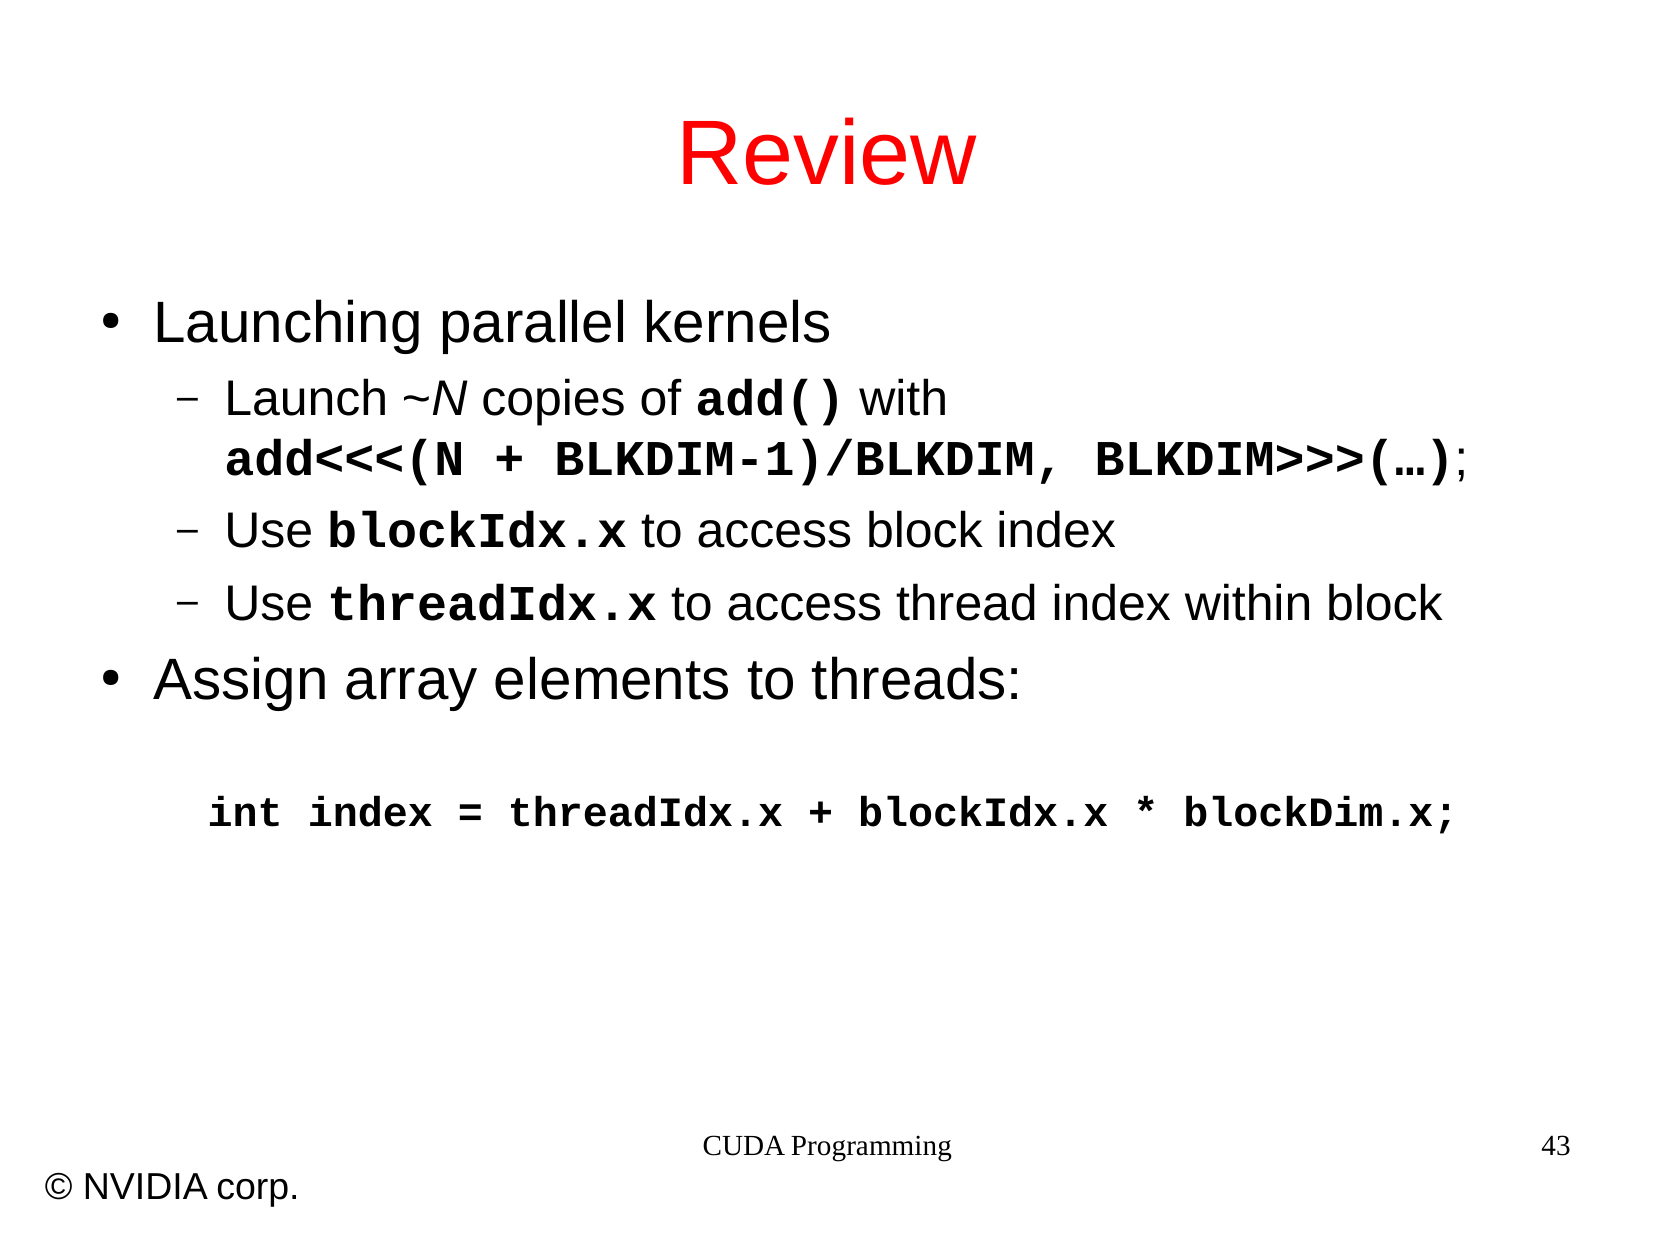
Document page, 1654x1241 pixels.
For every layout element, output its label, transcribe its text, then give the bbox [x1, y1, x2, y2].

title Review [82, 49, 1571, 257]
text_box © NVIDIA corp. [30, 1158, 331, 1216]
list Launching parallel kernels Launch ~N copies of add() with add<<<(N + BLKDIM-1)/BLKDIM, BLKDIM>>>(…); Use blockIdx.x to access block index Use threadIdx.x to access thread index within block Assign array elements to threads: int index = threadIdx.x + blockIdx.x * blockDim.x; [82, 290, 1571, 1109]
